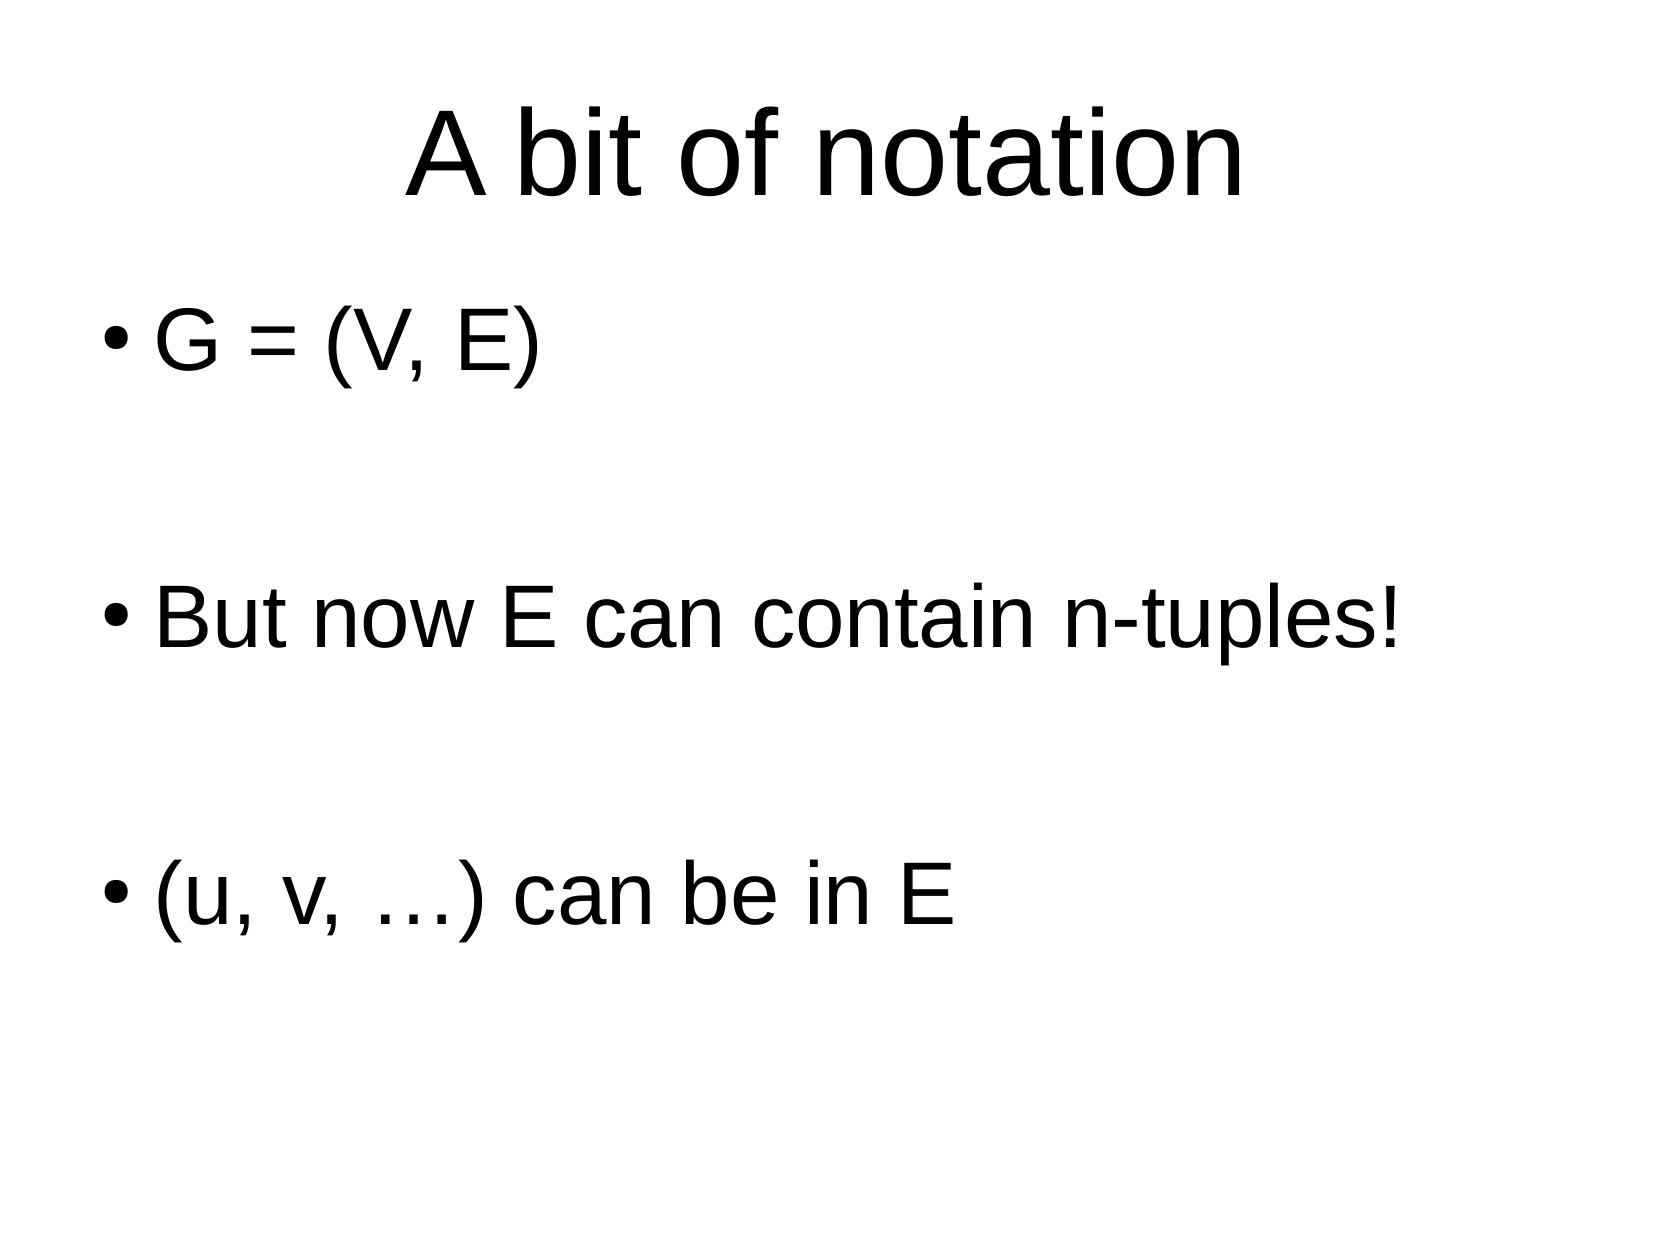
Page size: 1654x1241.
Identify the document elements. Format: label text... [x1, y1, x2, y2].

list G = (V, E) But now E can contain n-tuples! (u, v, …) can be in E [82, 290, 1571, 1010]
title A bit of notation [82, 49, 1571, 257]
